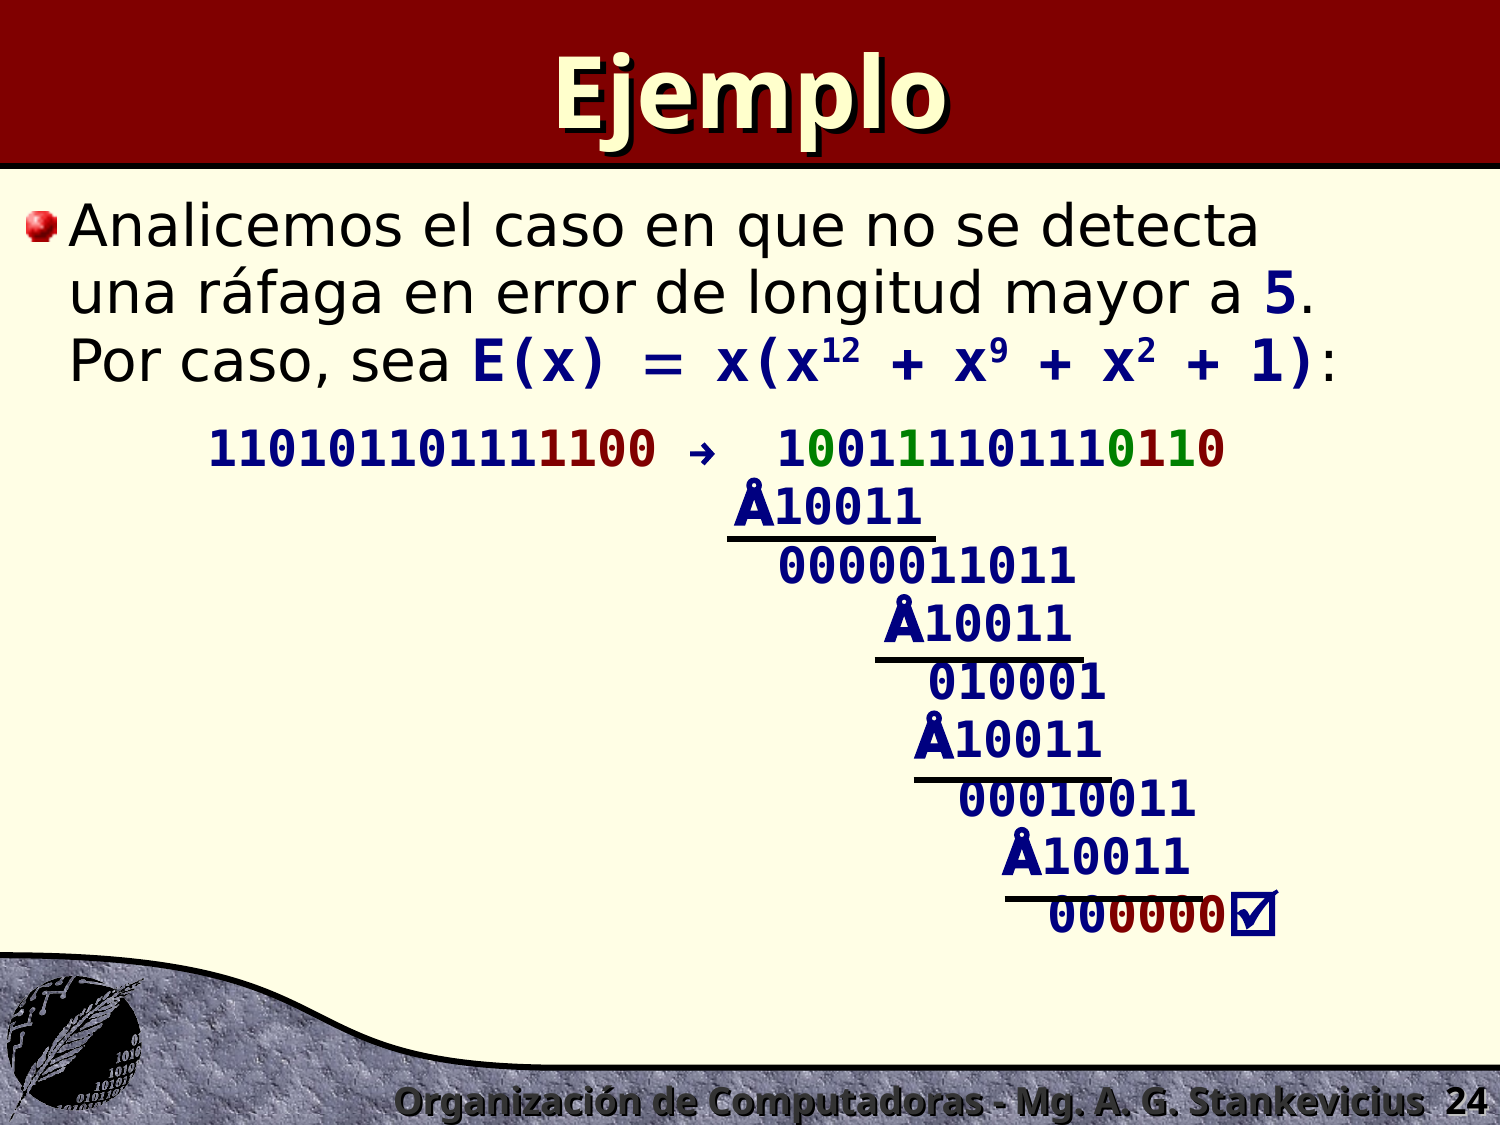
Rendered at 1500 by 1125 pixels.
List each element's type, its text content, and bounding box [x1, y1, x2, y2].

title Ejemplo [15, 5, 1485, 160]
picture [0, 959, 1500, 1125]
text_box 110101101111100 → 100111101110110 Å10011 0000011011 Å10011 010001 Å10011 00010011 Å10011 000000 [192, 412, 1244, 980]
picture [448, 1100, 455, 1110]
list Analicemos el caso en que no se detecta una ráfaga en error de longitud mayor a 5. Por caso, sea E(x) = x(x12 + x9 + x2 + 1): [11, 192, 1486, 935]
picture [1058, 1100, 1065, 1110]
text_box ☑ [1212, 887, 1297, 974]
picture [802, 1100, 806, 1110]
